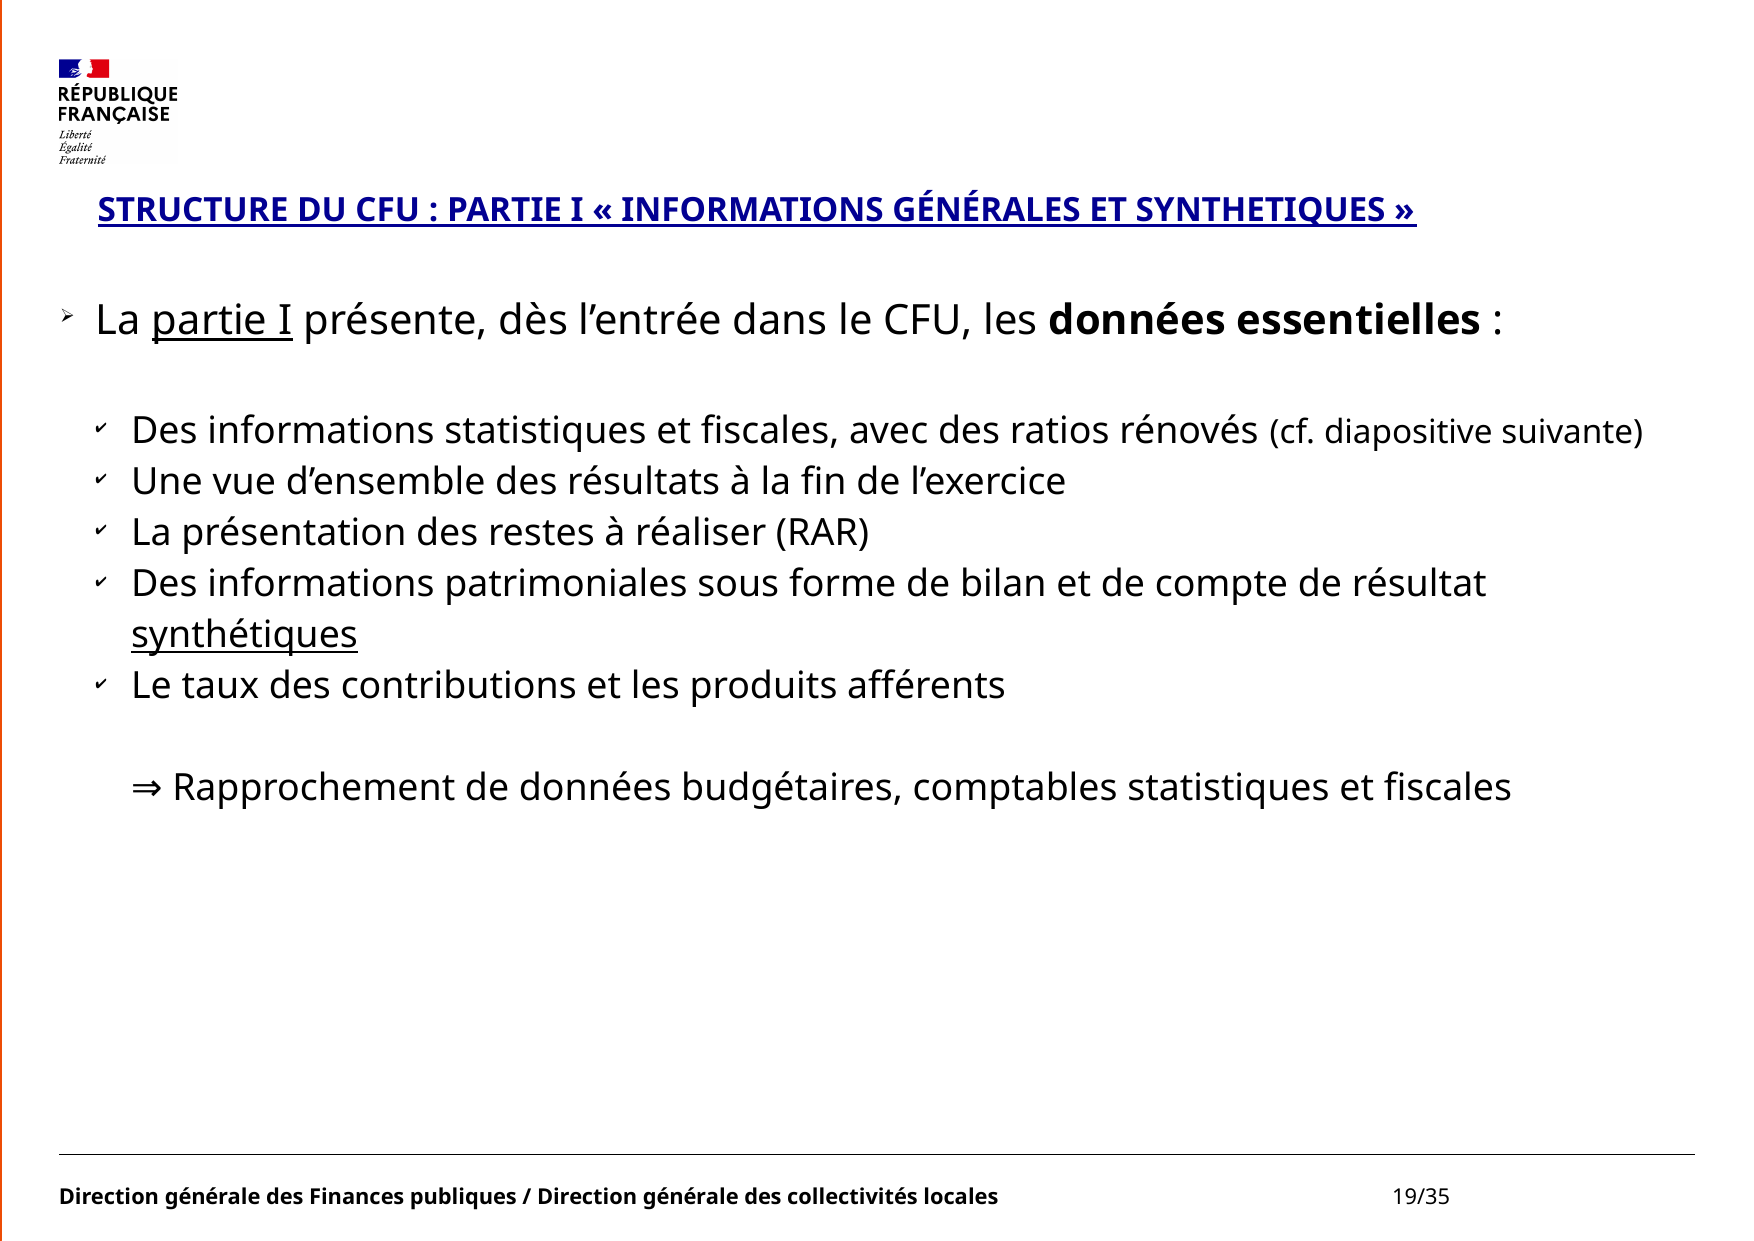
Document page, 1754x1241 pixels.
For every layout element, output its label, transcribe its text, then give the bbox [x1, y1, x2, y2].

picture [59, 59, 178, 164]
text_box STRUCTURE DU CFU : PARTIE I « INFORMATIONS GÉNÉRALES ET SYNTHETIQUES » [82, 165, 1695, 232]
text_box La partie I présente, dès l’entrée dans le CFU, les données essentielles : Des informations statistiques et fiscales, avec des ratios rénovés (cf. diapositive suivante) Une vue d’ensemble des résultats à la fin de l’exercice La présentation des restes à réaliser (RAR) Des informations patrimoniales sous forme de bilan et de compte de résultat synthétiques Le taux des contributions et les produits afférents ⇒ Rapprochement de données budgétaires, comptables statistiques et fiscales [60, 232, 1697, 1071]
